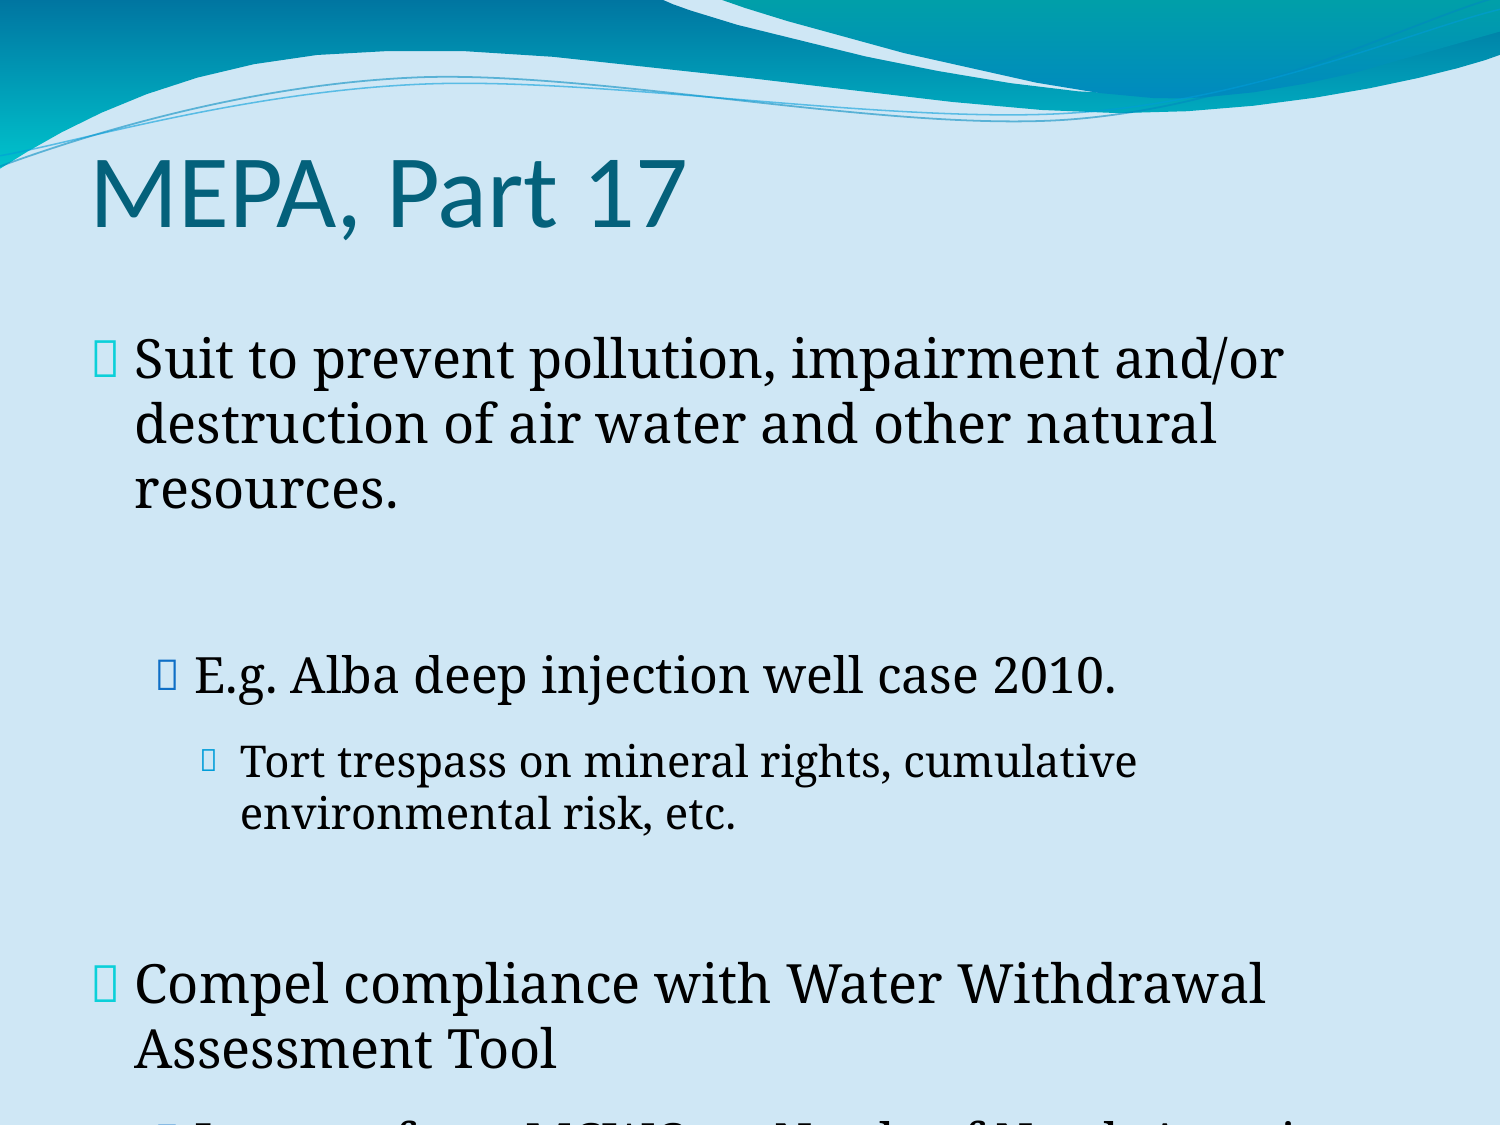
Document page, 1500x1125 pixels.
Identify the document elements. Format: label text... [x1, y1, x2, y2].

list Suit to prevent pollution, impairment and/or destruction of air water and other natural resources. E.g. Alba deep injection well case 2010. Tort trespass on mineral rights, cumulative environmental risk, etc. Compel compliance with Water Withdrawal Assessment Tool Lessons from MCWC vs. Nestle of North America [75, 317, 1425, 1038]
title MEPA, Part 17 [75, 115, 1425, 303]
